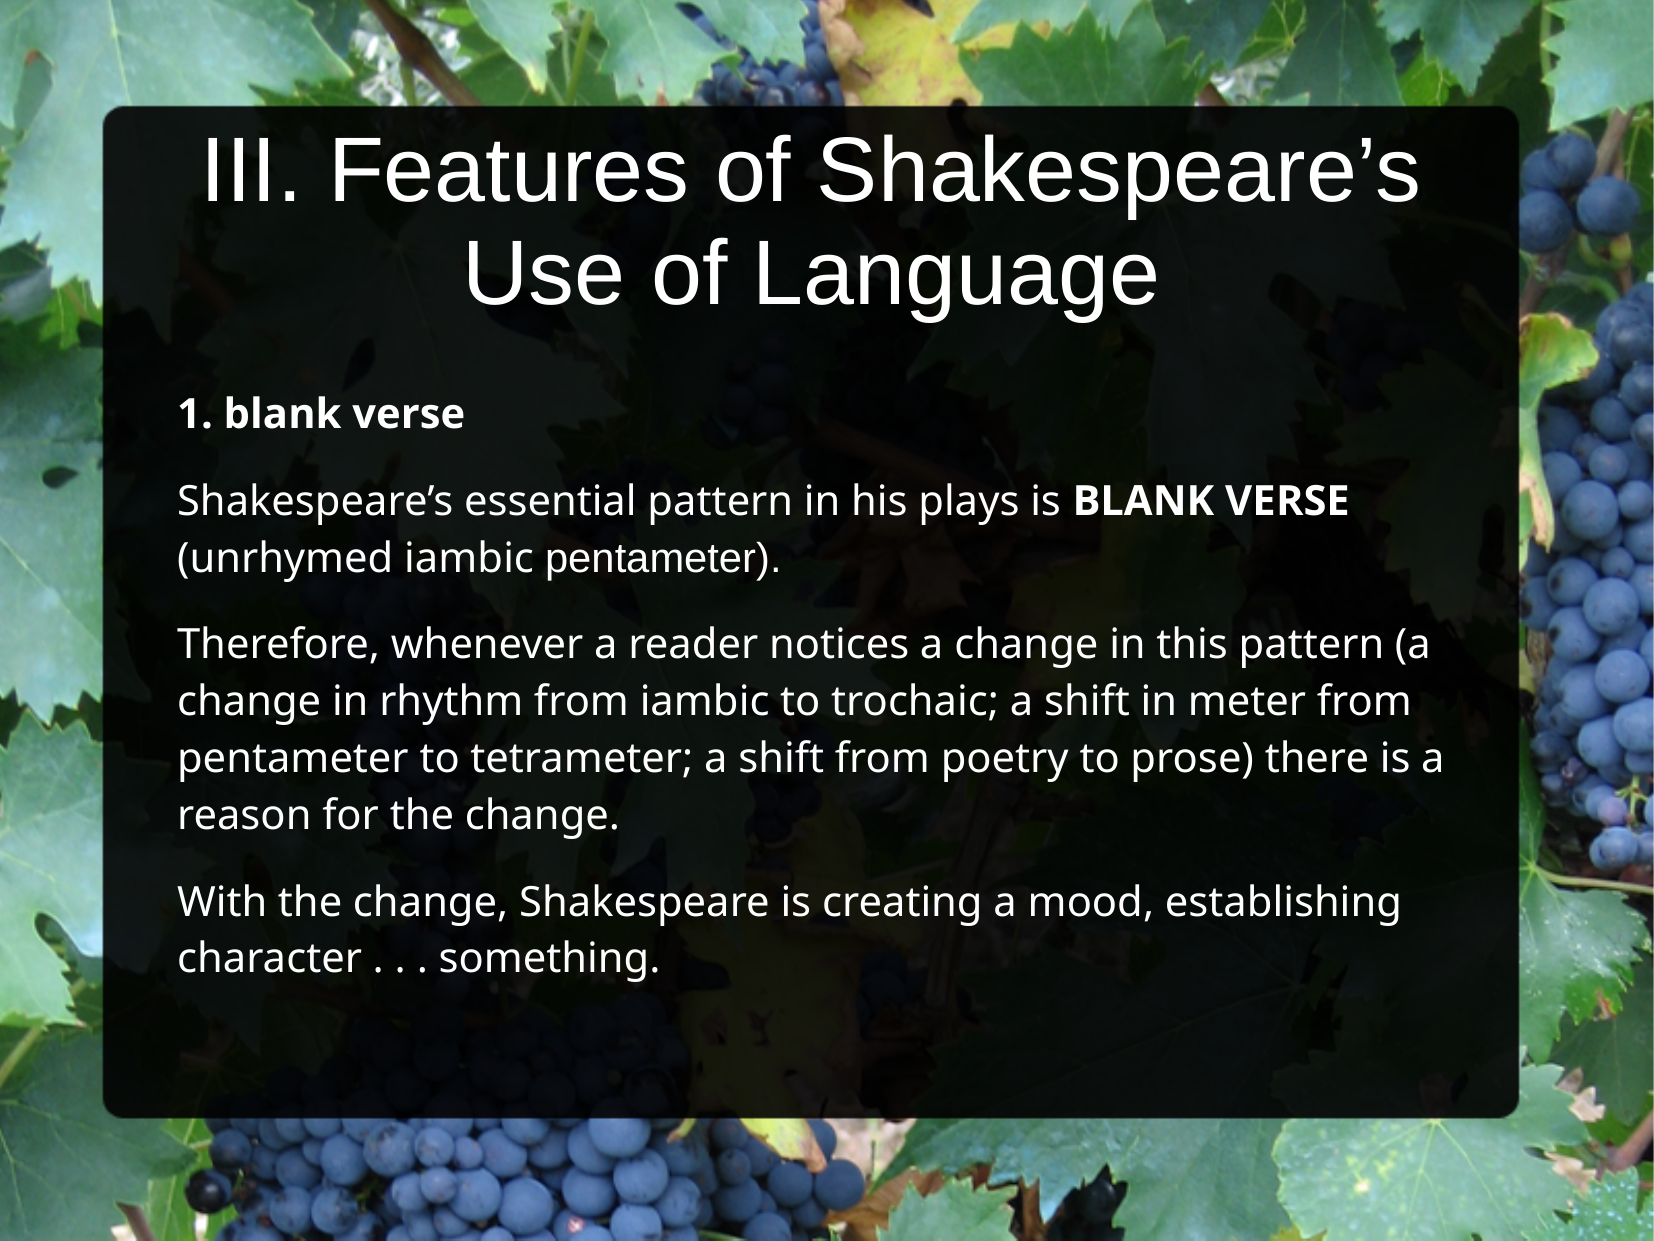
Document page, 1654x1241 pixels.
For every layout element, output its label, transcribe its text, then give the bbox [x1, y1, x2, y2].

picture [0, 0, 1654, 1241]
list 1. blank verse Shakespeare’s essential pattern in his plays is BLANK VERSE (unrhymed iambic pentameter). Therefore, whenever a reader notices a change in this pattern (a change in rhythm from iambic to trochaic; a shift in meter from pentameter to tetrameter; a shift from poetry to prose) there is a reason for the change. With the change, Shakespeare is creating a mood, establishing character . . . something. [177, 383, 1477, 1078]
title III. Features of Shakespeare’s Use of Language [118, 118, 1506, 324]
